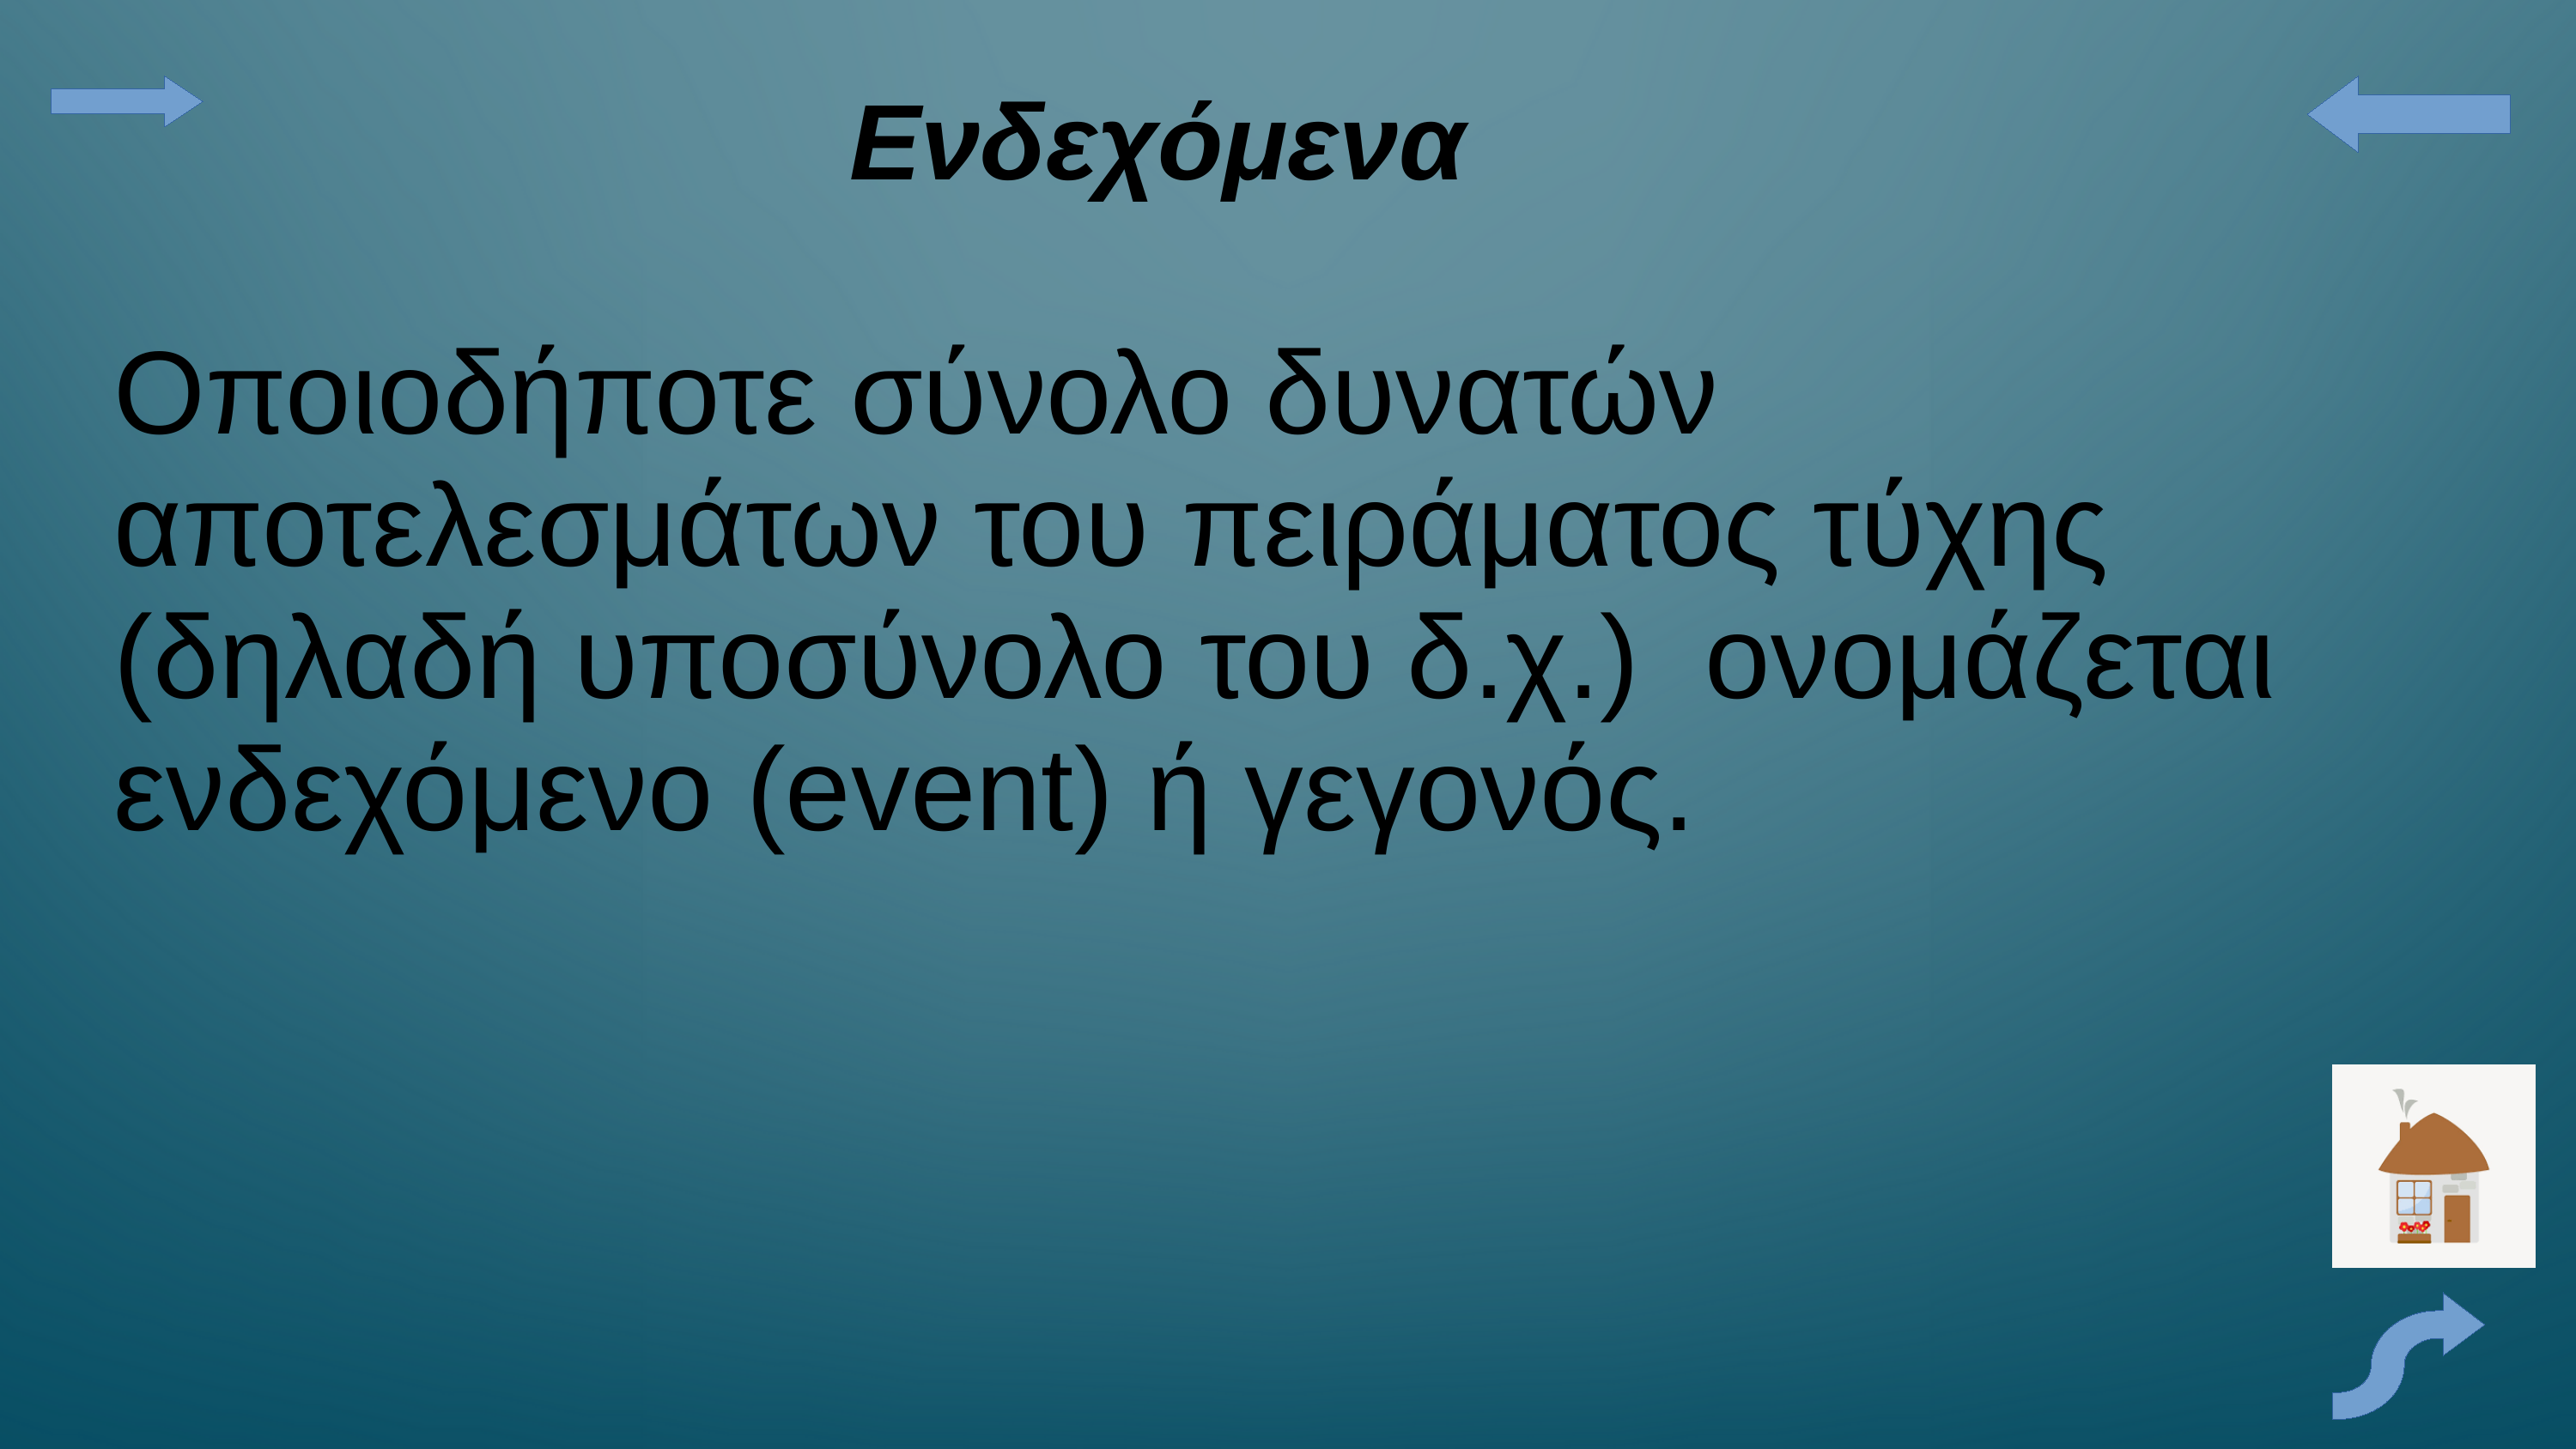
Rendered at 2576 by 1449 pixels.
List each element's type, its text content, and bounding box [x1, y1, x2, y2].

text_box [0, 0, 2576, 1449]
text_box Οποιοδήποτε σύνολο δυνατών αποτελεσμάτων του πειράματος τύχης (δηλαδή υποσύνολο του δ.χ.) ονομάζεται ενδεχόμενο (event) ή γεγονός. [101, 320, 2384, 862]
picture [2332, 1064, 2536, 1268]
text_box Ενδεχόμενα [836, 76, 1497, 228]
